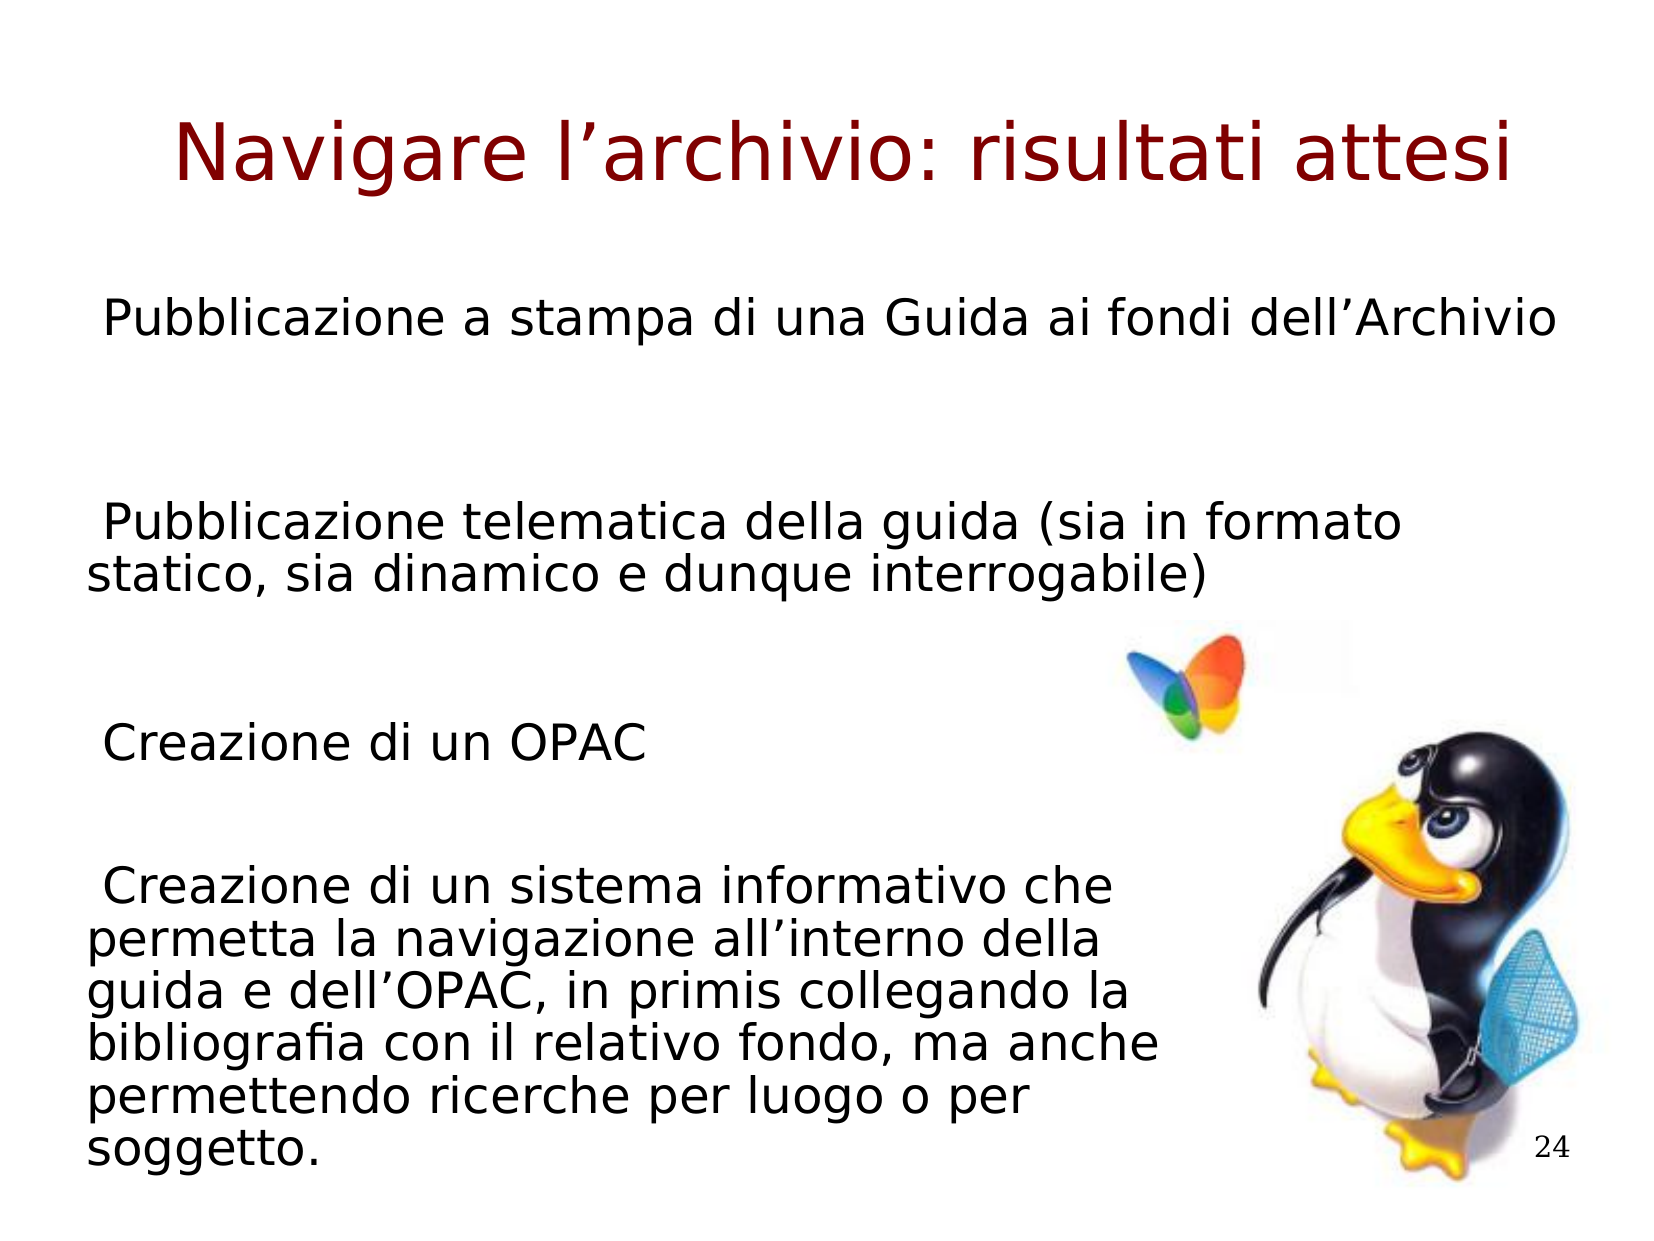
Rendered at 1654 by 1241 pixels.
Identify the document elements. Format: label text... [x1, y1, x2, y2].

title Navigare l’archivio: risultati attesi [82, 39, 1571, 267]
text_box Creazione di un OPAC [71, 706, 1583, 781]
text_box Pubblicazione telematica della guida (sia in formato statico, sia dinamico e dunque interrogabile) [71, 489, 1583, 610]
text_box Pubblicazione a stampa di una Guida ai fondi dell’Archivio [71, 281, 1583, 356]
text_box Creazione di un sistema informativo che permetta la navigazione all’interno della guida e dell’OPAC, in primis collegando la bibliografia con il relativo fondo, ma anche permettendo ricerche per luogo o per soggetto. [71, 854, 1270, 1184]
picture [708, 620, 1647, 1204]
